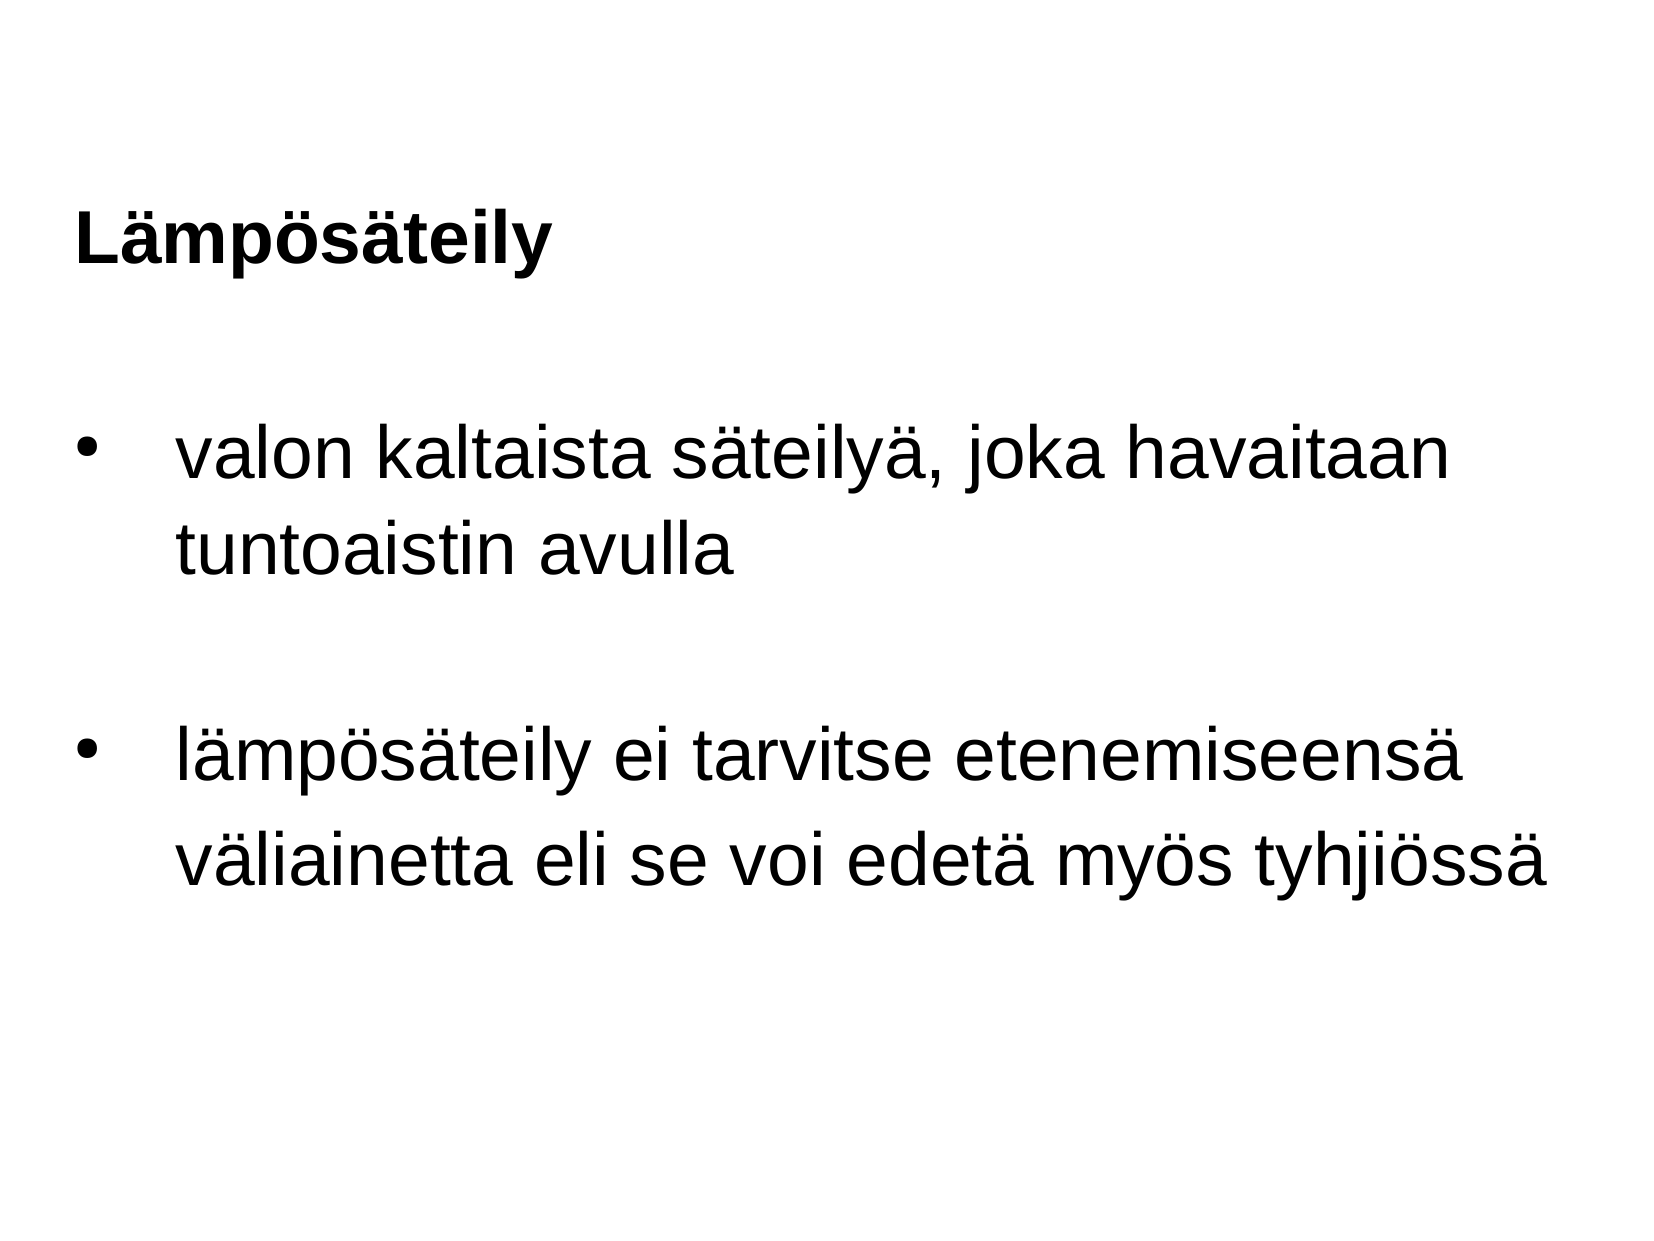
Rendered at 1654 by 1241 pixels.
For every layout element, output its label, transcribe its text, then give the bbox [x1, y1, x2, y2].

text_box Lämpösäteily valon kaltaista säteilyä, joka havaitaan tuntoaistin avulla lämpösäteily ei tarvitse etenemiseensä väliainetta eli se voi edetä myös tyhjiössä [59, 189, 1652, 906]
